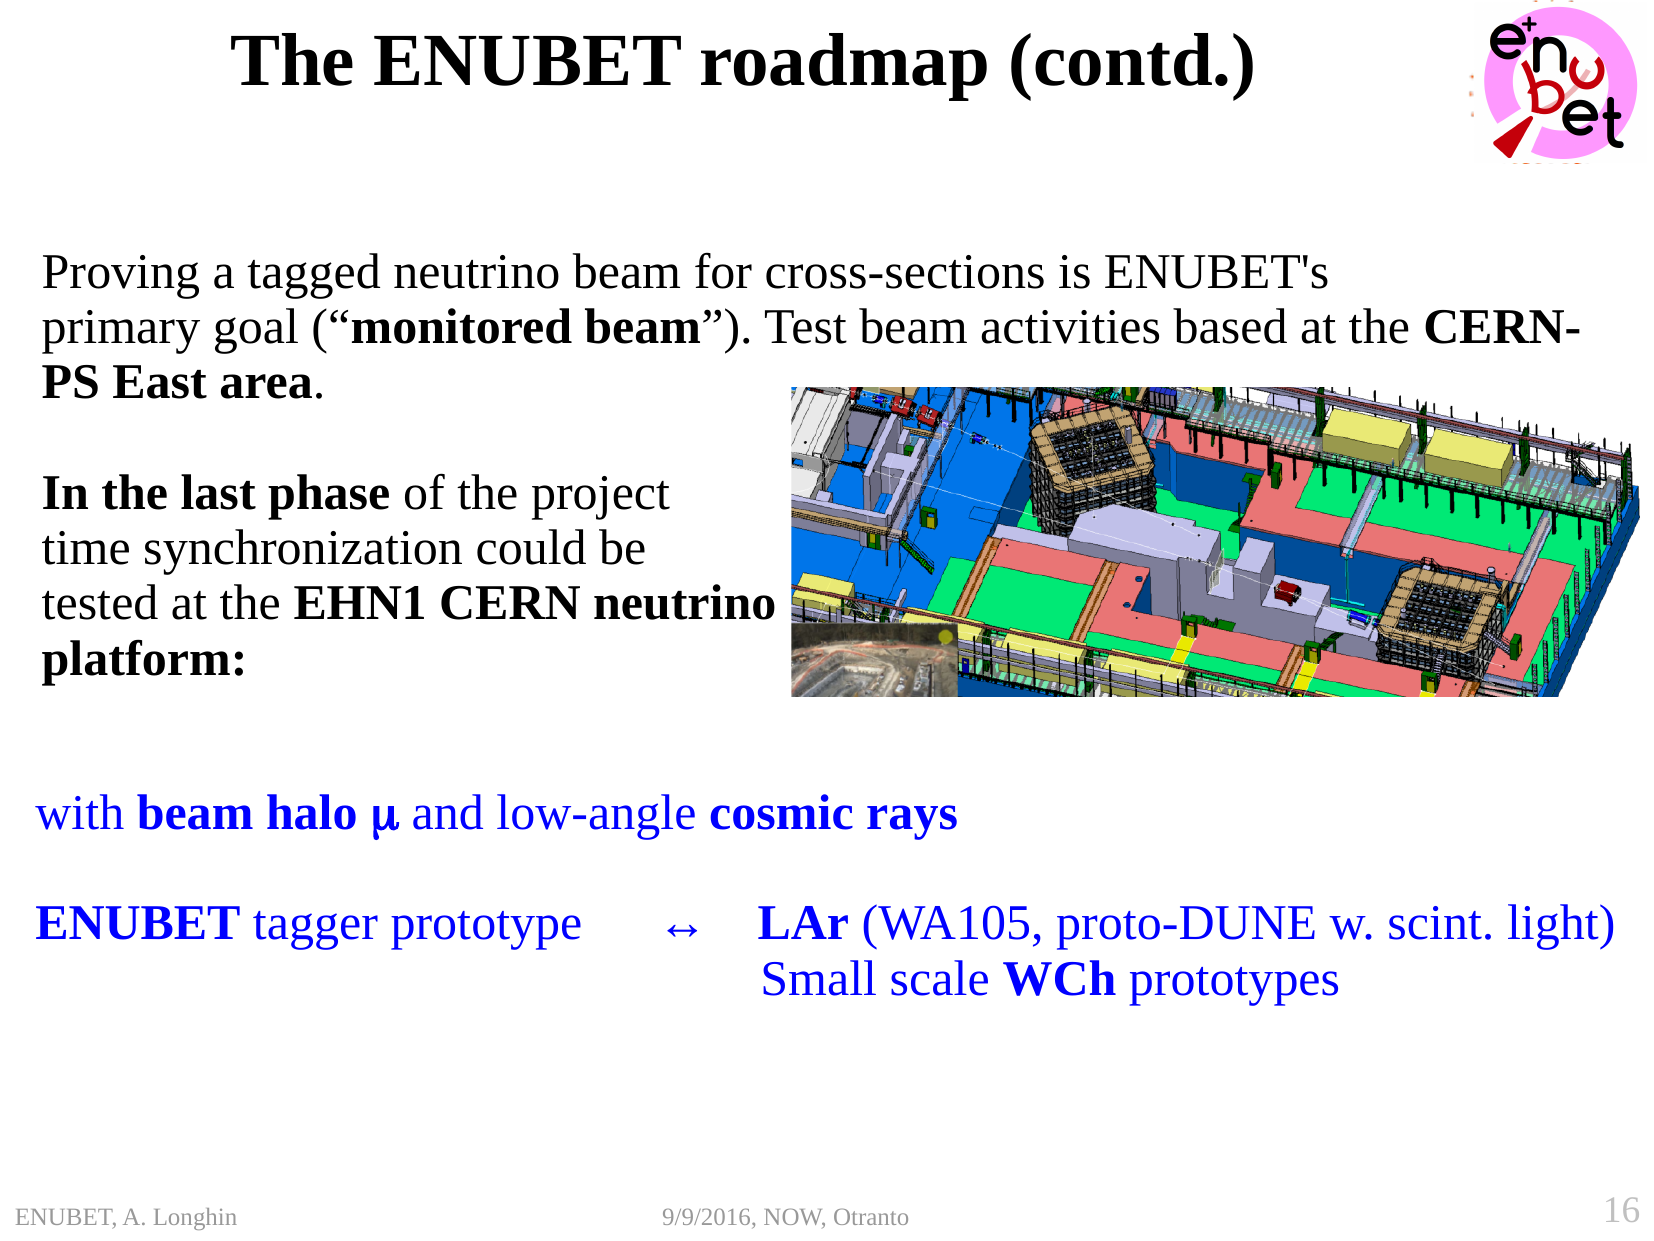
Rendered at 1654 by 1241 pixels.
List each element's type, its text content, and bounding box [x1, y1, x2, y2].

picture [791, 387, 1648, 697]
text_box with beam halo m and low-angle cosmic rays ENUBET tagger prototype ↔ LAr (WA105, proto-DUNE w. scint. light) Small scale WCh prototypes [20, 777, 1644, 1025]
picture [1463, 0, 1653, 164]
text_box Proving a tagged neutrino beam for cross-sections is ENUBET's primary goal (“monitored beam”). Test beam activities based at the CERN-PS East area. In the last phase of the project time synchronization could be tested at the EHN1 CERN neutrino platform: [26, 236, 1653, 874]
title The ENUBET roadmap (contd.) [0, 2, 1488, 119]
